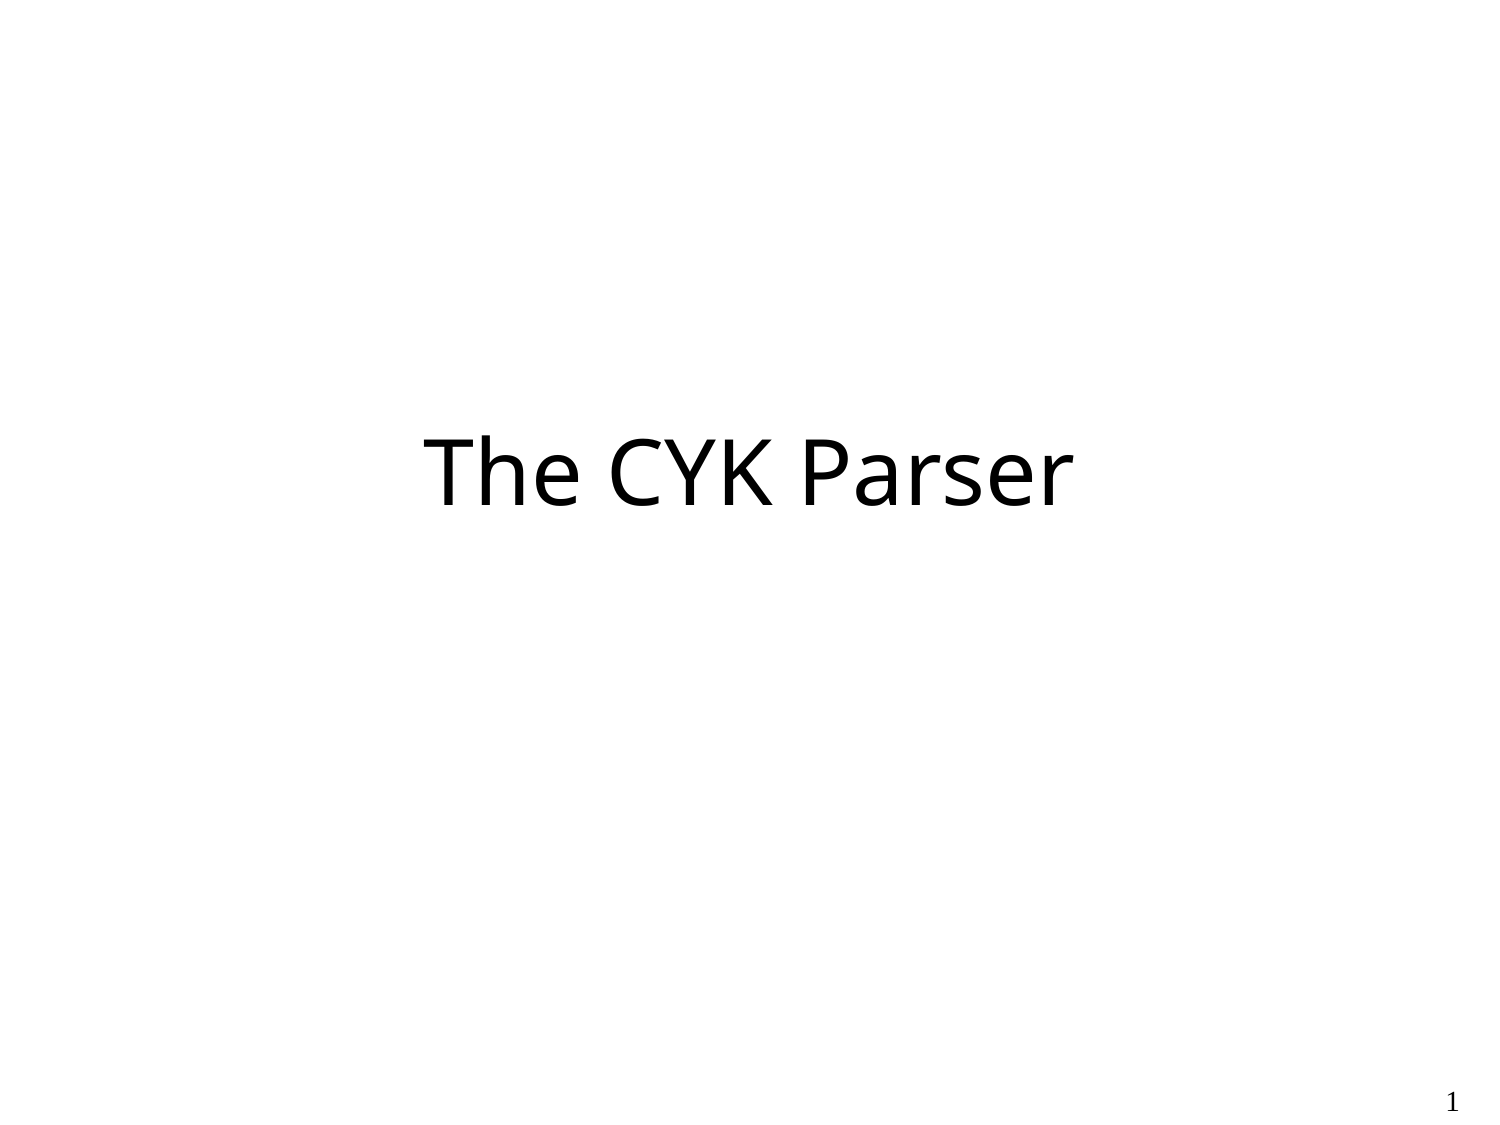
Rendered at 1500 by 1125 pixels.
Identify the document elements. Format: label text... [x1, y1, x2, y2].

text_box <number> [1162, 1074, 1476, 1125]
title The CYK Parser [112, 374, 1388, 563]
